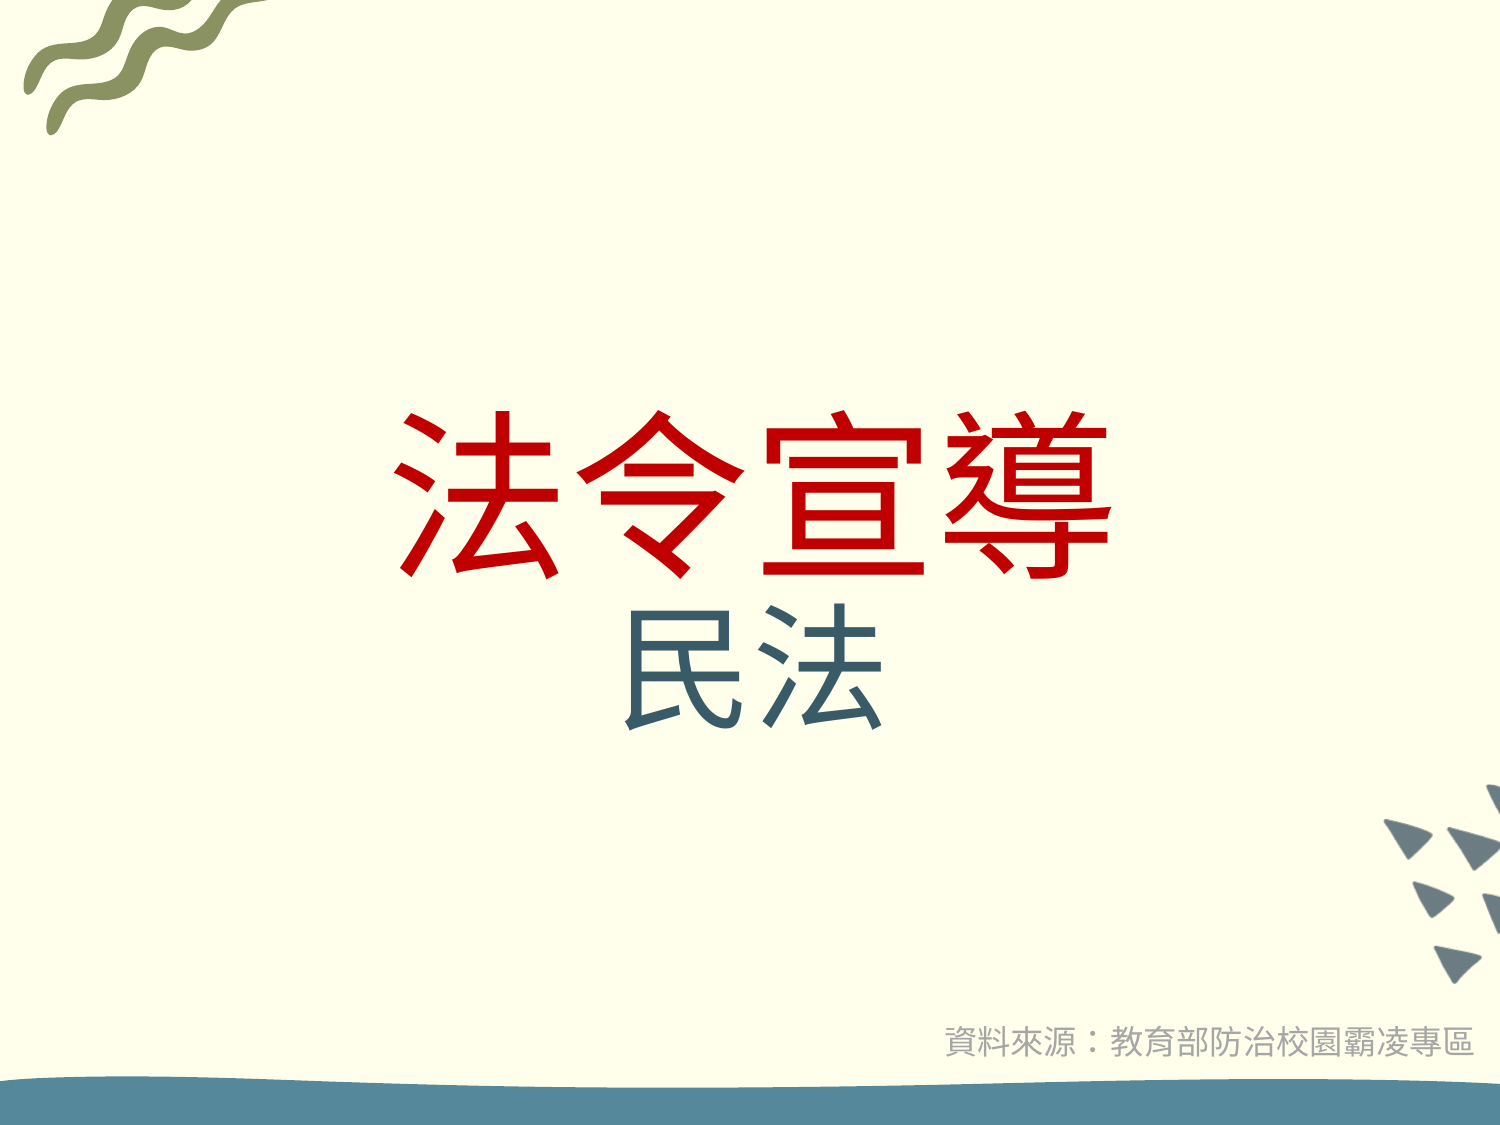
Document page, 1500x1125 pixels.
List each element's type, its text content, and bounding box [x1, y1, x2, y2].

text_box [46, 0, 268, 136]
text_box [23, 0, 192, 95]
text_box 民法 [642, 620, 719, 641]
text_box 民法 [596, 574, 909, 706]
text_box [0, 1076, 1500, 1125]
text_box 民法 [642, 651, 681, 672]
picture [1383, 784, 1500, 984]
text_box 資料來源：教育部防治校園霸凌專區 [909, 1013, 1500, 1073]
title 法令宣導 [115, 374, 1391, 552]
text_box 民法 [642, 681, 693, 706]
